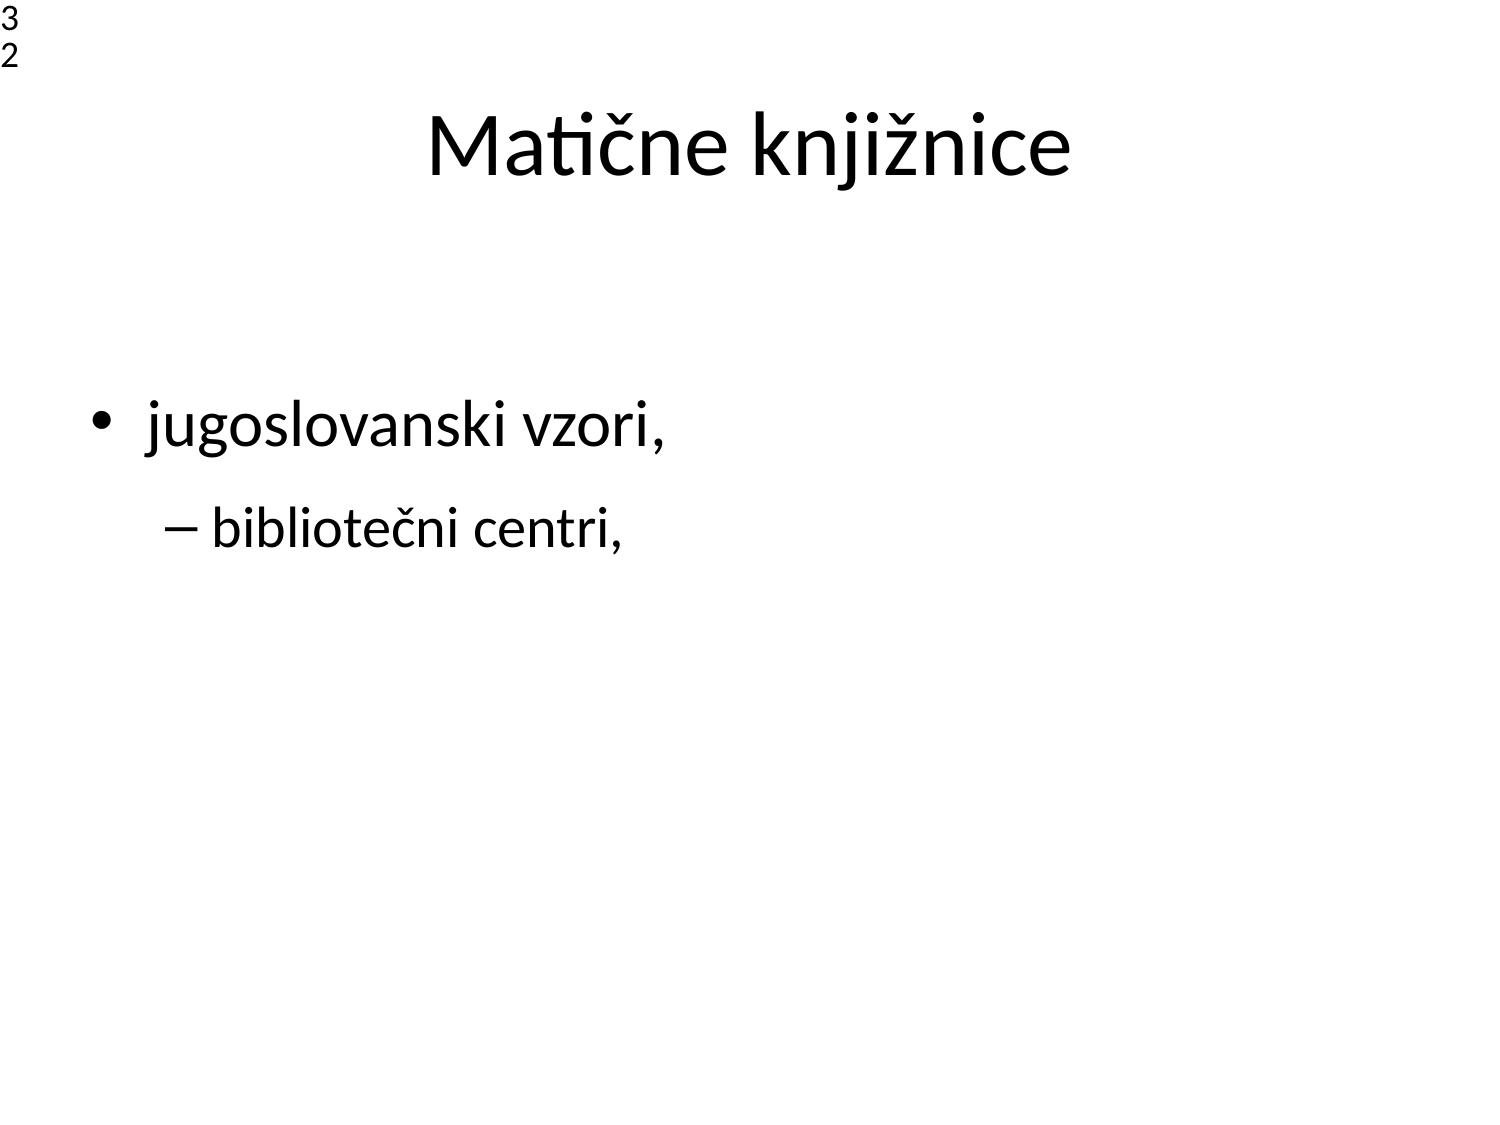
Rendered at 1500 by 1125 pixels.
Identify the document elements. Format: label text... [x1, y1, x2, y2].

title Matične knjižnice [75, 45, 1425, 233]
list jugoslovanski vzori, bibliotečni centri, [75, 262, 1425, 1005]
